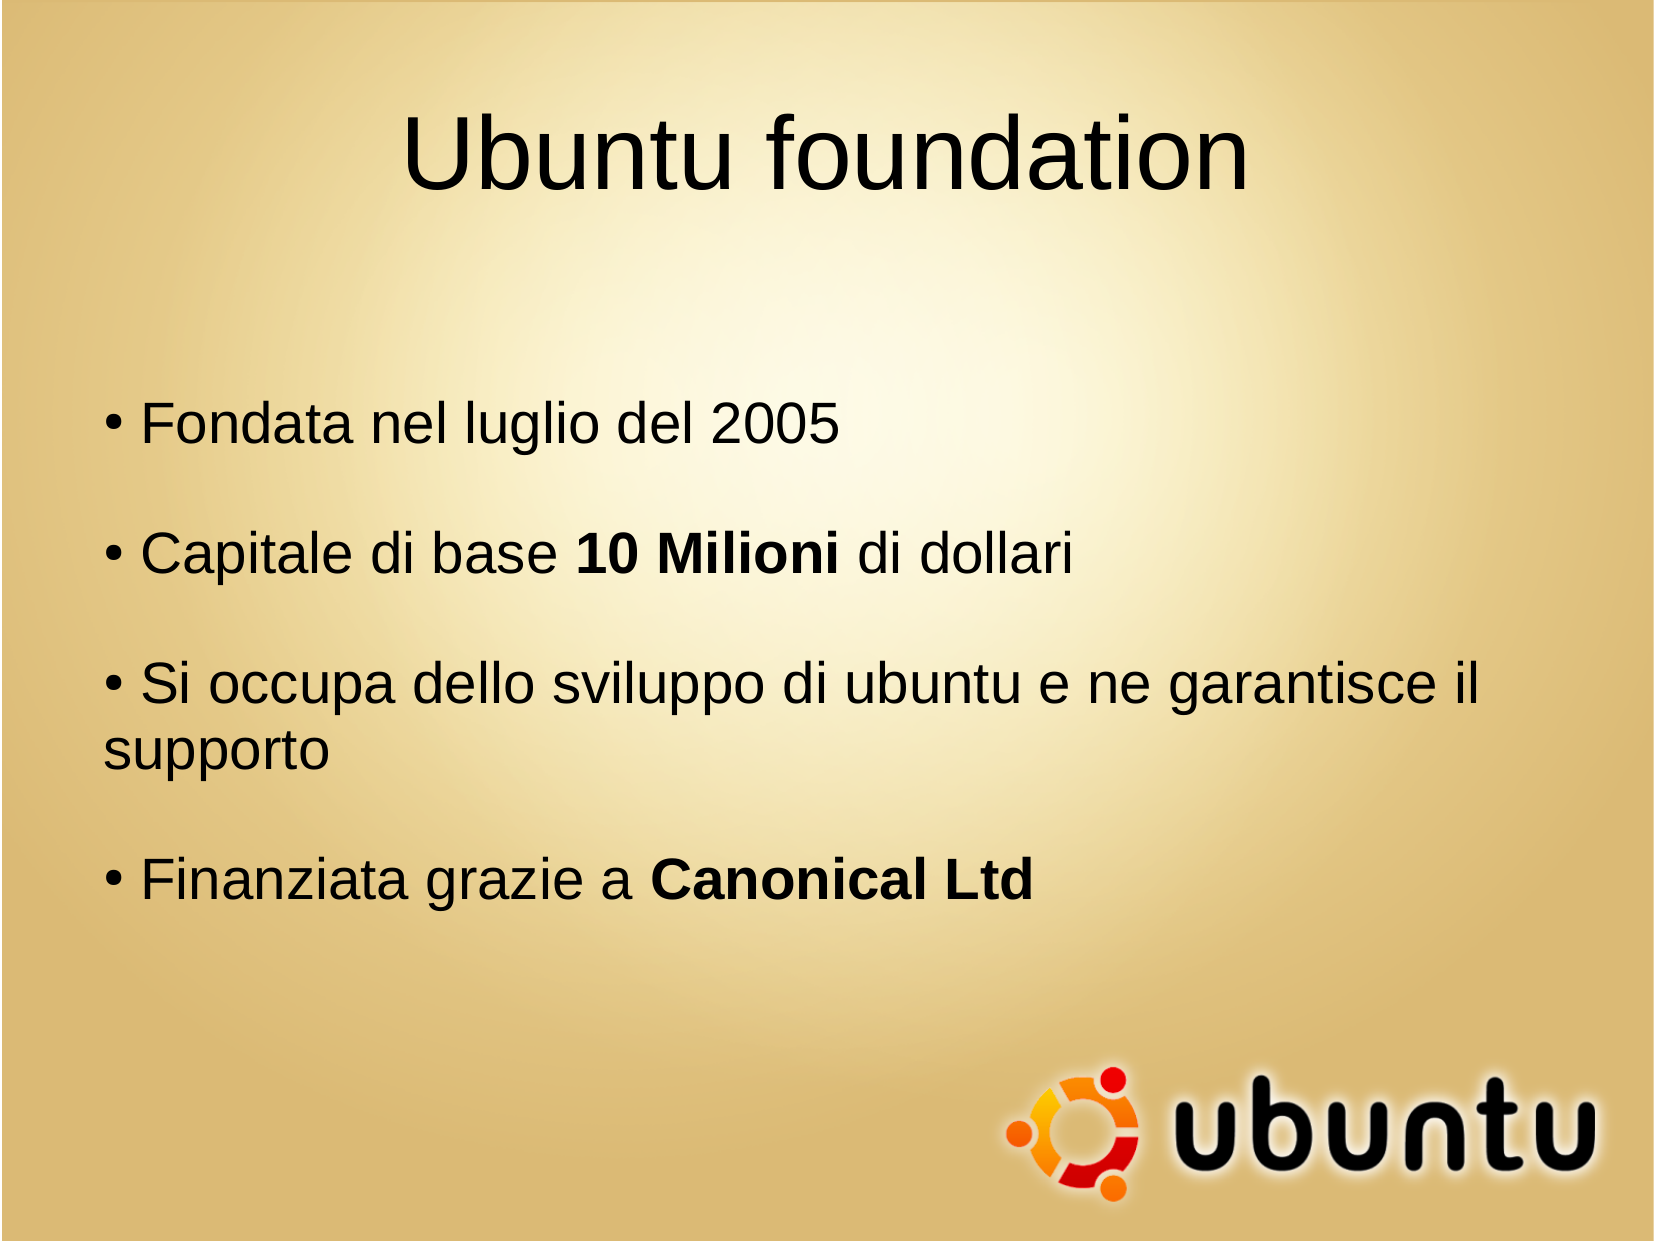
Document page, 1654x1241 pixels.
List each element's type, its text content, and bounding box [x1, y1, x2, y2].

title Ubuntu foundation [82, 49, 1571, 257]
text_box Fondata nel luglio del 2005 Capitale di base 10 Milioni di dollari Si occupa dello sviluppo di ubuntu e ne garantisce il supporto Finanziata grazie a Canonical Ltd [88, 383, 1595, 985]
picture [2, 0, 1654, 1241]
